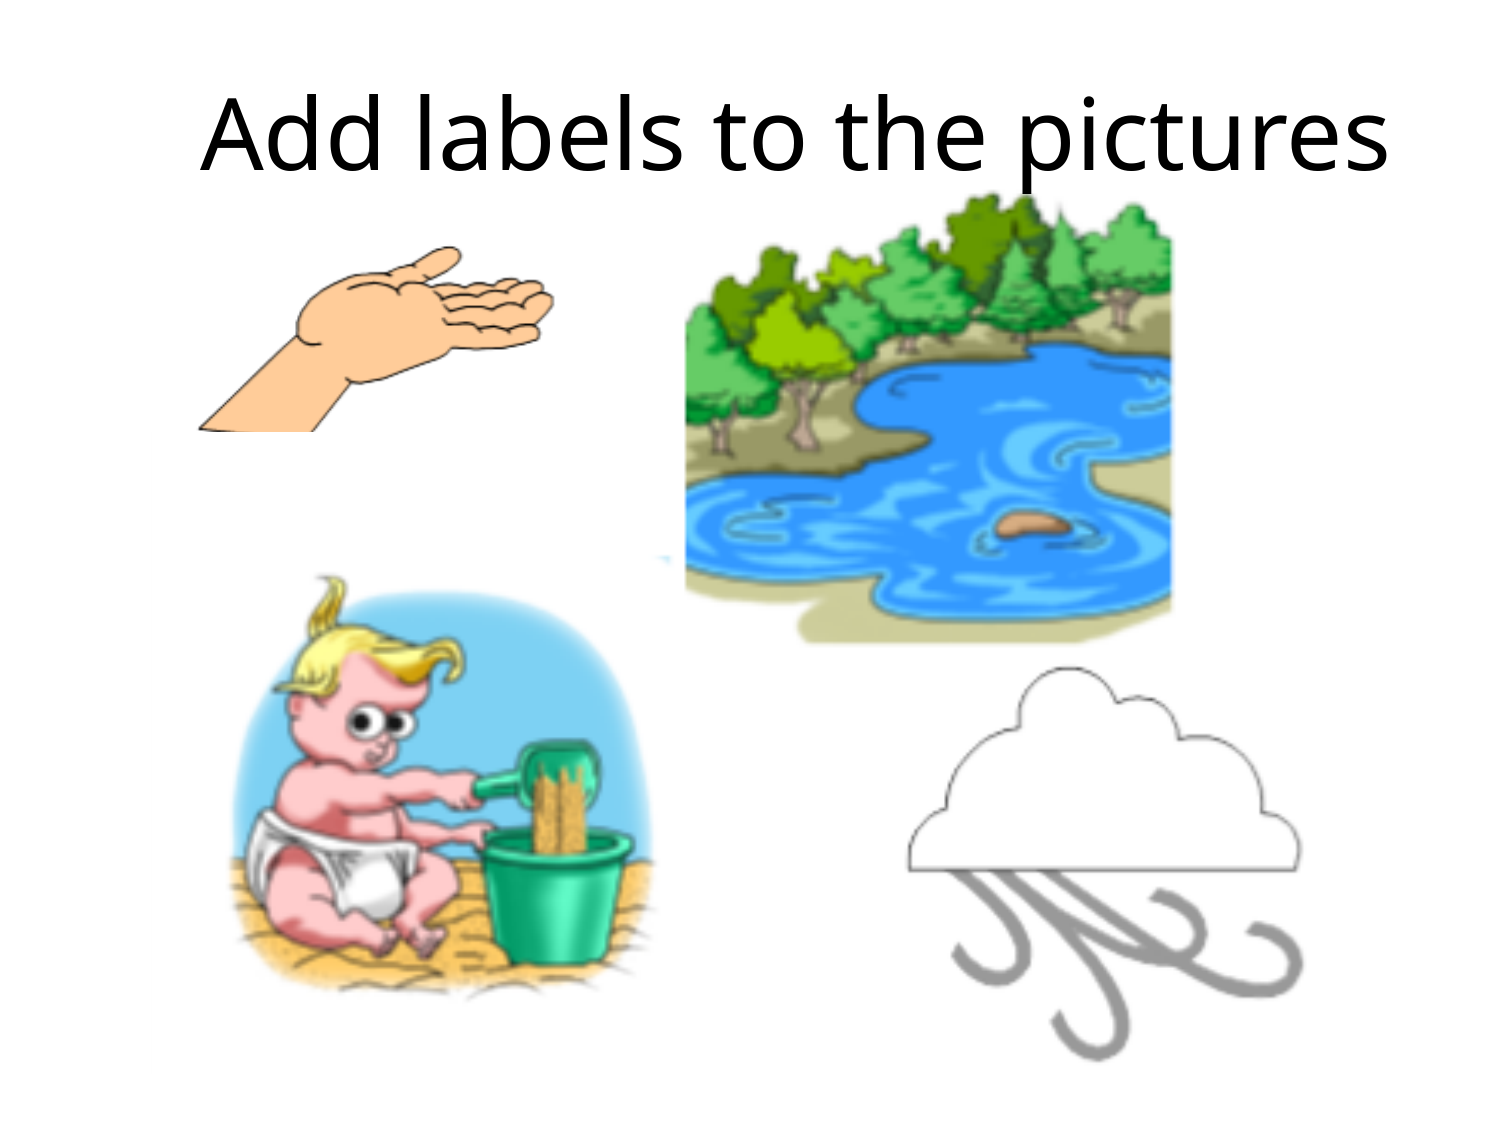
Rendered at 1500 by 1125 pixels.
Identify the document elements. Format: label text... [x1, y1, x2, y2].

title Add labels to the pictures [50, 10, 1500, 252]
picture [150, 252, 1184, 1074]
picture [891, 657, 1324, 1074]
